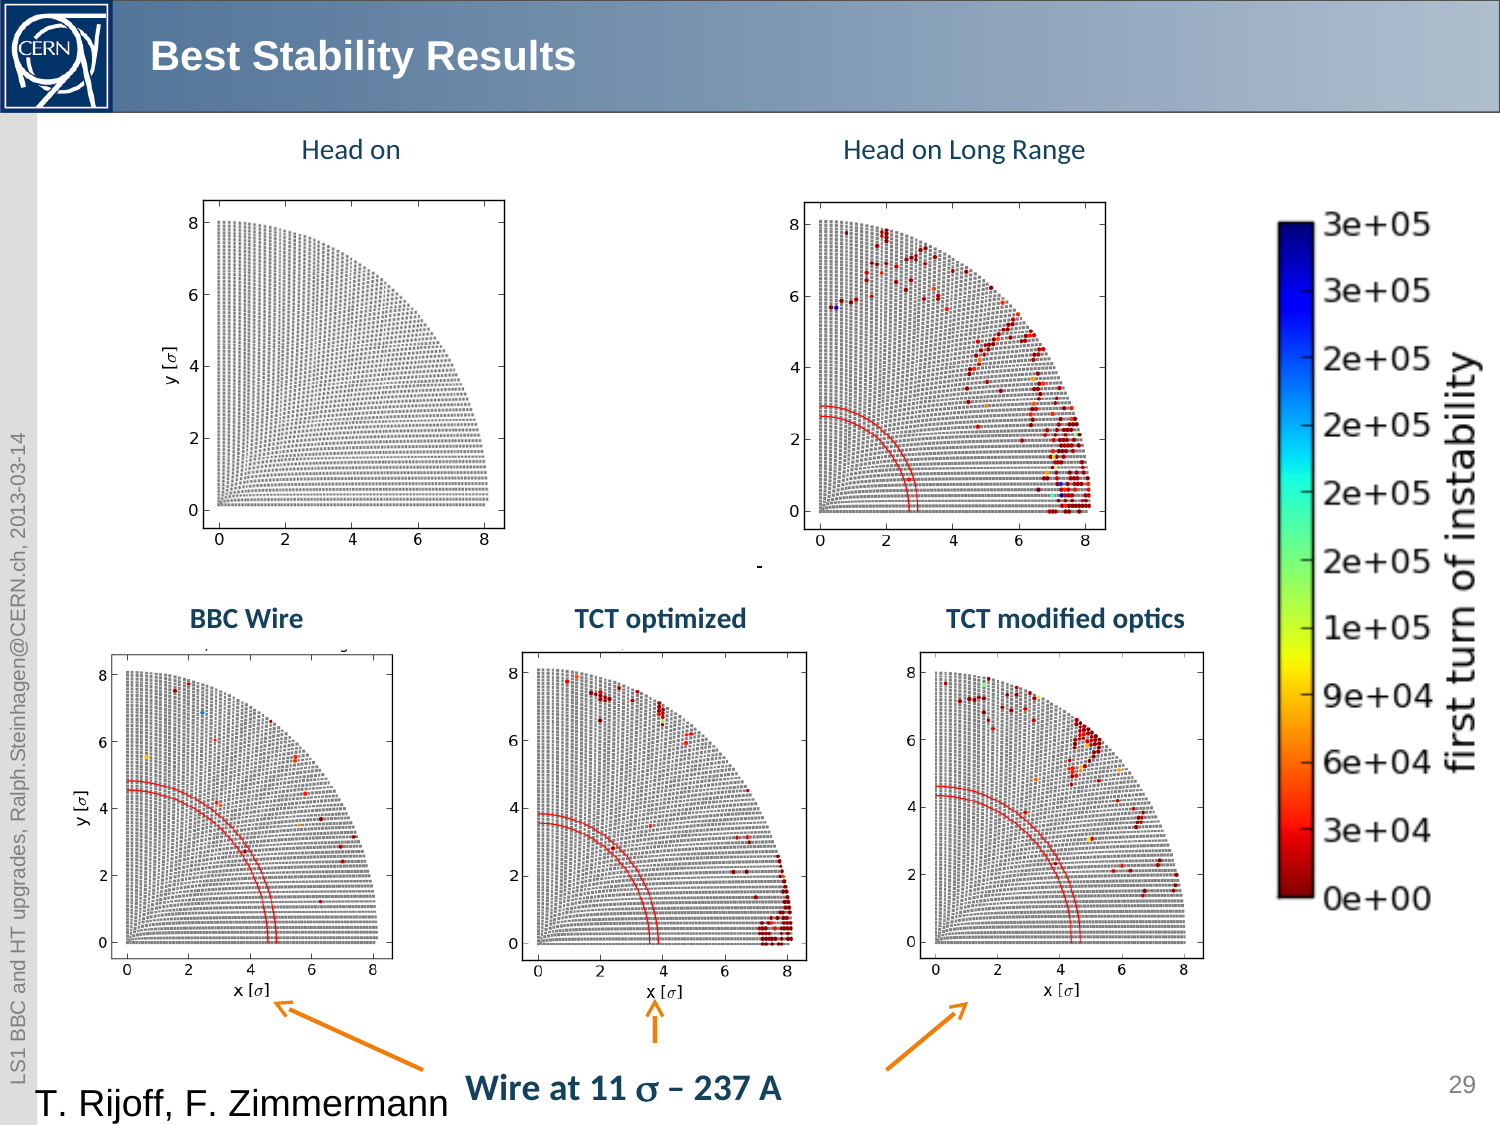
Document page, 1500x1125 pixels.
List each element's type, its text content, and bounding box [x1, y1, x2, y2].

picture [1267, 185, 1497, 935]
table_header Head on Long Range [661, 131, 1268, 599]
picture [142, 199, 519, 547]
table_cell TCT optimized [459, 599, 863, 1000]
title Best Stability Results [150, 0, 1201, 113]
text_box Wire at 11 s – 237 A [450, 1055, 941, 1116]
picture [55, 649, 404, 997]
table_cell BBC Wire [42, 599, 459, 1000]
table_cell TCT modified optics [863, 599, 1268, 1000]
picture [0, 0, 113, 113]
picture [504, 649, 819, 999]
picture [784, 199, 1119, 550]
text_box T. Rijoff, F. Zimmermann [19, 1075, 465, 1125]
picture [900, 649, 1216, 997]
table_header Head on [42, 131, 661, 599]
